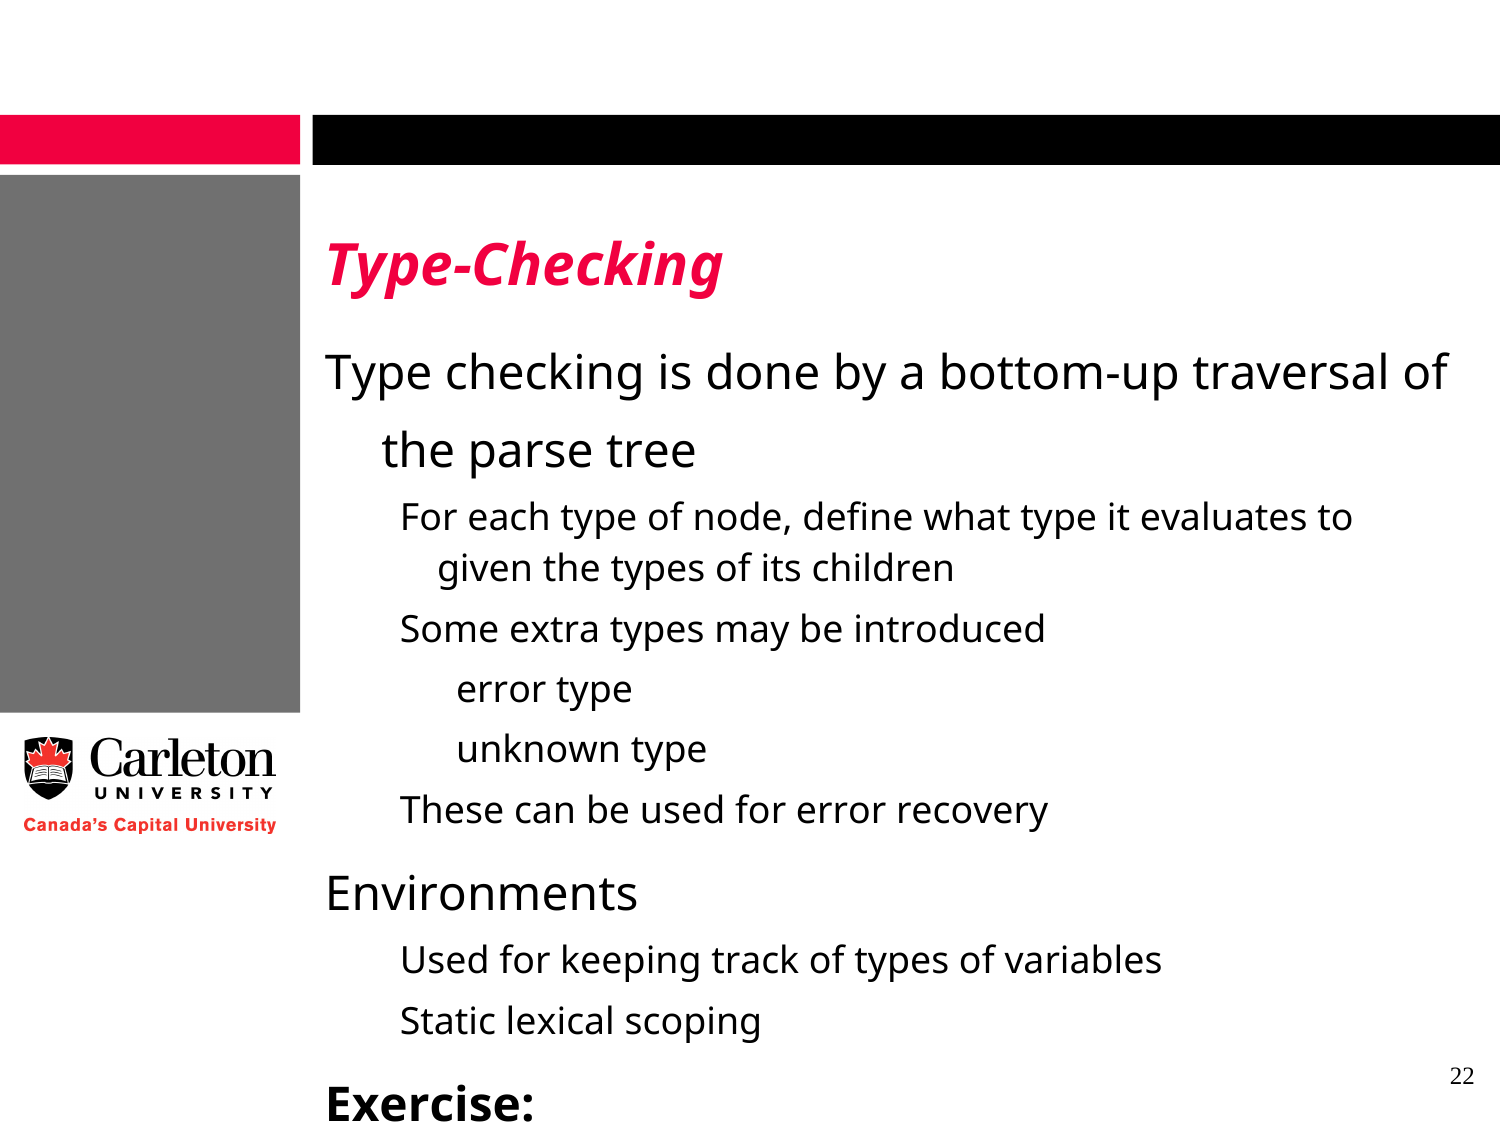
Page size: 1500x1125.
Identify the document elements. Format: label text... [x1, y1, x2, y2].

list Type checking is done by a bottom-up traversal of the parse tree For each type of node, define what type it evaluates to given the types of its children Some extra types may be introduced error type unknown type These can be used for error recovery Environments Used for keeping track of types of variables Static lexical scoping Exercise: pick a parse tree and assign types to its nodes [324, 324, 1450, 1072]
title Type-Checking [324, 194, 1450, 324]
picture [24, 737, 276, 834]
